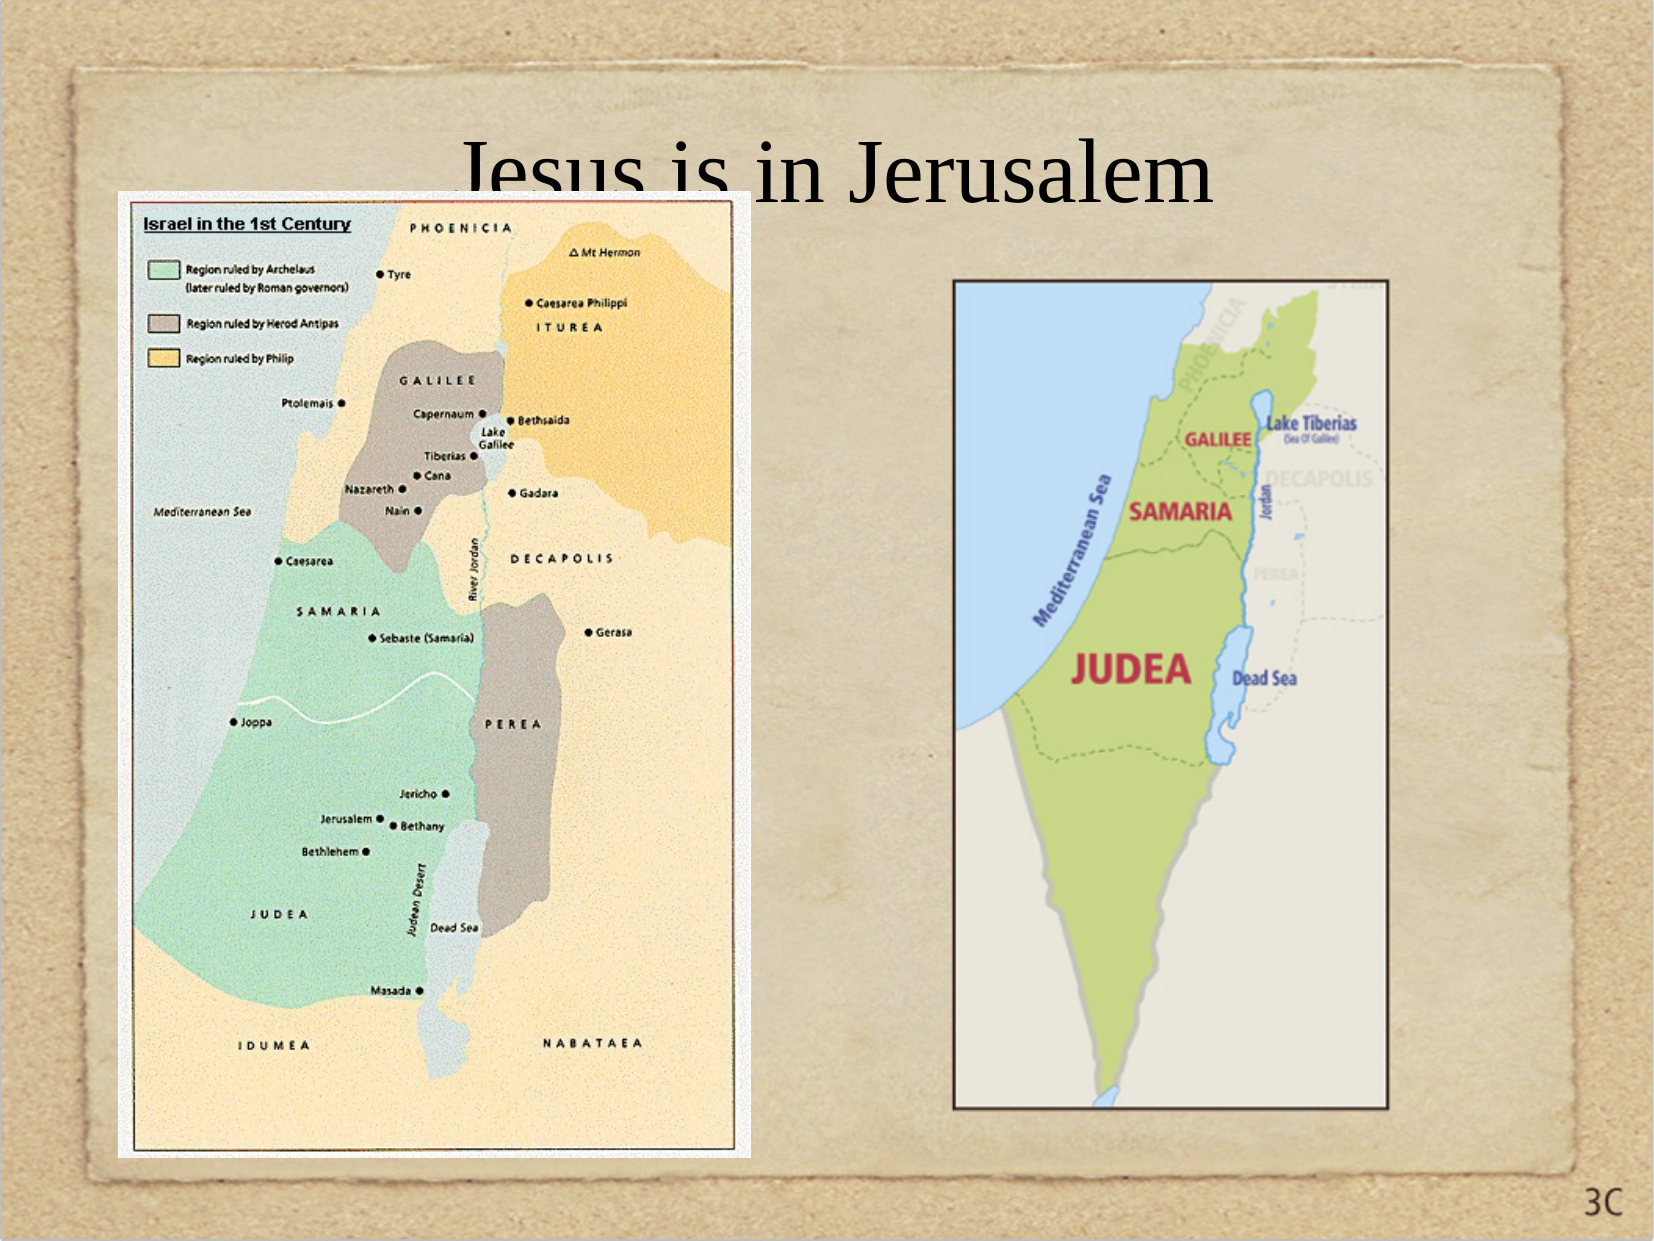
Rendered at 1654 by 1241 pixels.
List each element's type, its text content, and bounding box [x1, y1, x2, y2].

picture [0, 0, 1654, 1241]
text_box [751, 660, 1654, 961]
text_box Jesus is in Jerusalem [438, 62, 1231, 180]
